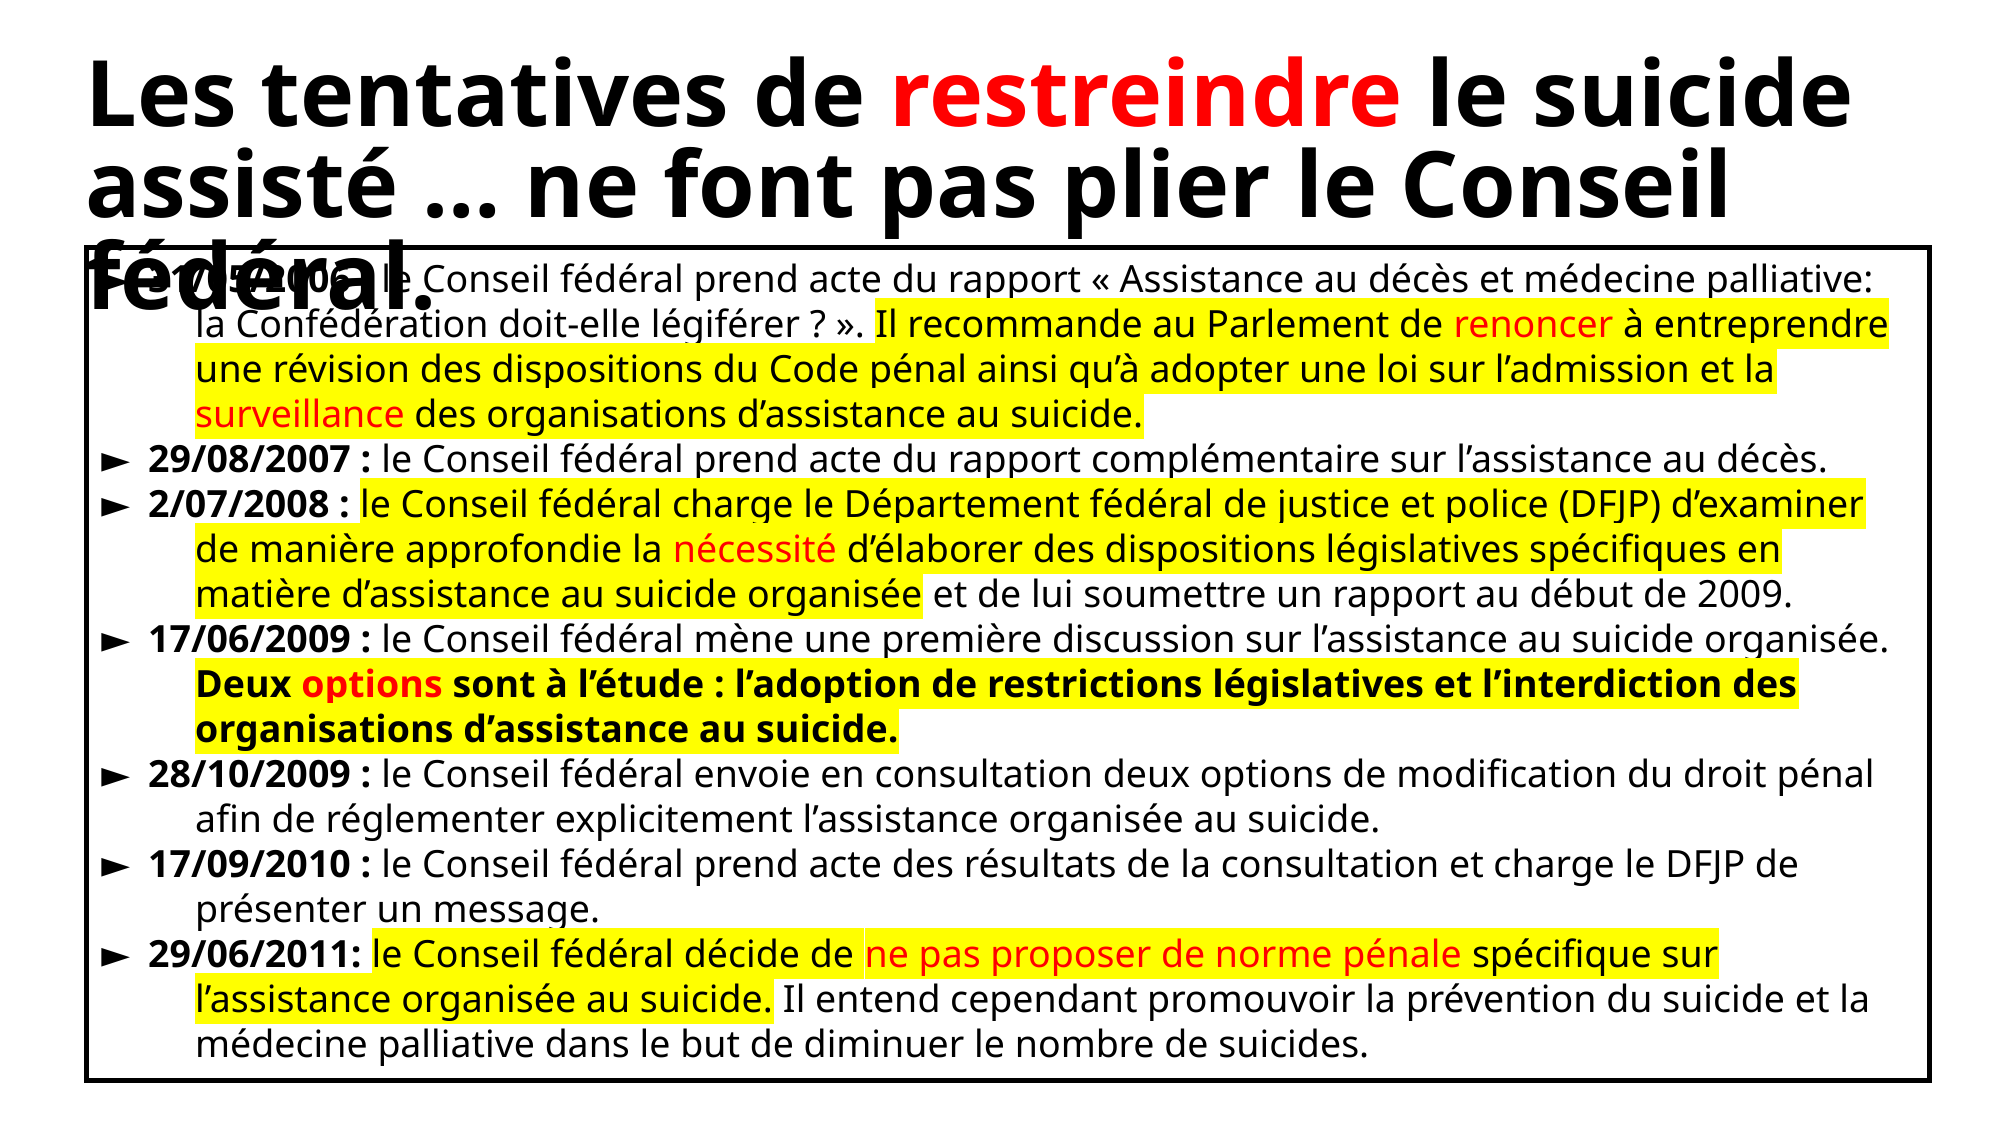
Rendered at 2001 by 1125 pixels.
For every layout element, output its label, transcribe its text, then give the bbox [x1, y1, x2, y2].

text_box Les tentatives de restreindre le suicide assisté … ne font pas plier le Conseil fédéral. [70, 45, 1887, 248]
text_box 31/05/2006 : le Conseil fédéral prend acte du rapport « Assistance au décès et médecine palliative: la Confédération doit-elle légiférer ? ». Il recommande au Parlement de renoncer à entreprendre une révision des dispositions du Code pénal ainsi qu’à adopter une loi sur l’admission et la surveillance des organisations d’assistance au suicide. 29/08/2007 : le Conseil fédéral prend acte du rapport complémentaire sur l’assistance au décès. 2/07/2008 : le Conseil fédéral charge le Département fédéral de justice et police (DFJP) d’examiner de manière approfondie la nécessité d’élaborer des dispositions législatives spécifiques en matière d’assistance au suicide organisée et de lui soumettre un rapport au début de 2009. 17/06/2009 : le Conseil fédéral mène une première discussion sur l’assistance au suicide organisée. Deux options sont à l’étude : l’adoption de restrictions législatives et l’interdiction des organisations d’assistance au suicide. 28/10/2009 : le Conseil fédéral envoie en consultation deux options de modification du droit pénal afin de réglementer explicitement l’assistance organisée au suicide. 17/09/2010 : le Conseil fédéral prend acte des résultats de la consultation et charge le DFJP de présenter un message. 29/06/2011: le Conseil fédéral décide de ne pas proposer de norme pénale spécifique sur l’assistance organisée au suicide. Il entend cependant promouvoir la prévention du suicide et la médecine palliative dans le but de diminuer le nombre de suicides. [86, 247, 1930, 1081]
